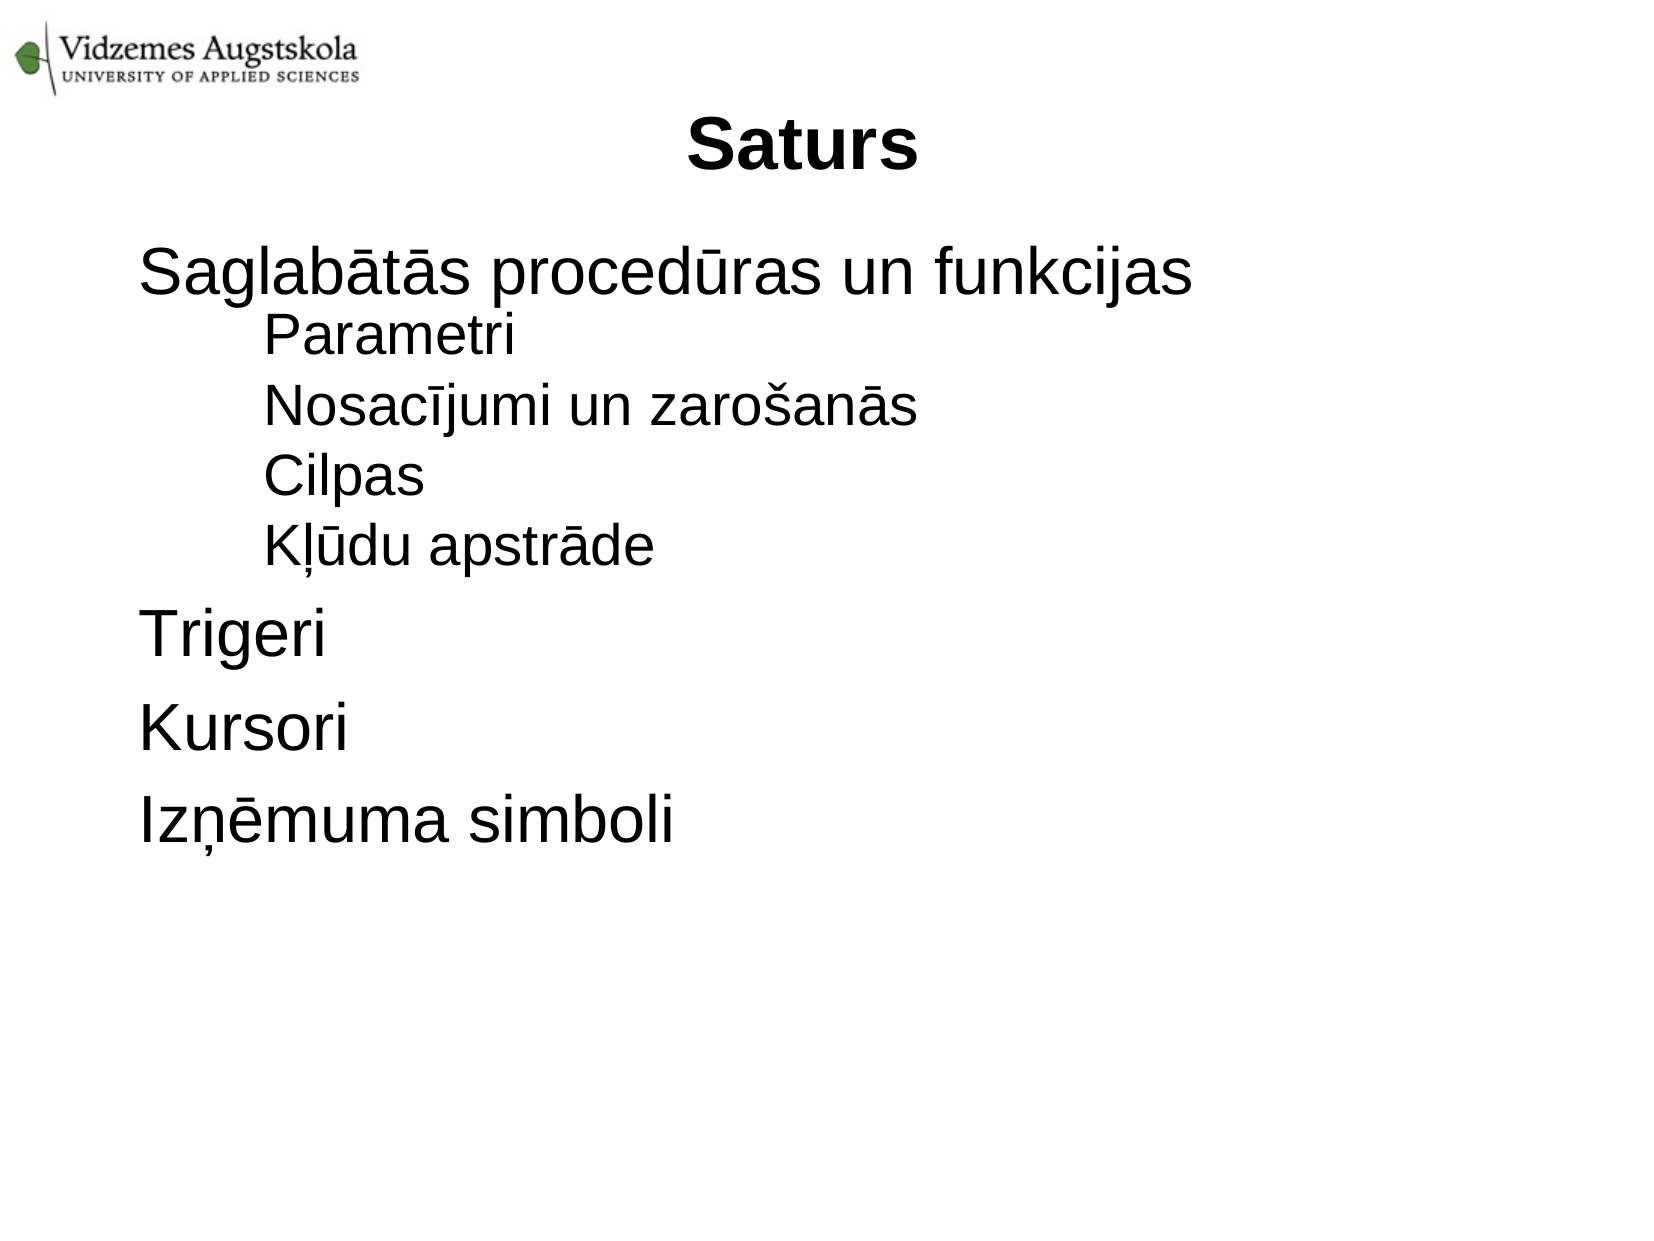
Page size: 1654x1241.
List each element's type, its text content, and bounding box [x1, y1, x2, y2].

list Saglabātās procedūras un funkcijas Parametri Nosacījumi un zarošanās Cilpas Kļūdu apstrāde Trigeri Kursori Izņēmuma simboli [82, 236, 1569, 1107]
picture [5, 2, 368, 113]
title Saturs [94, 96, 1512, 195]
